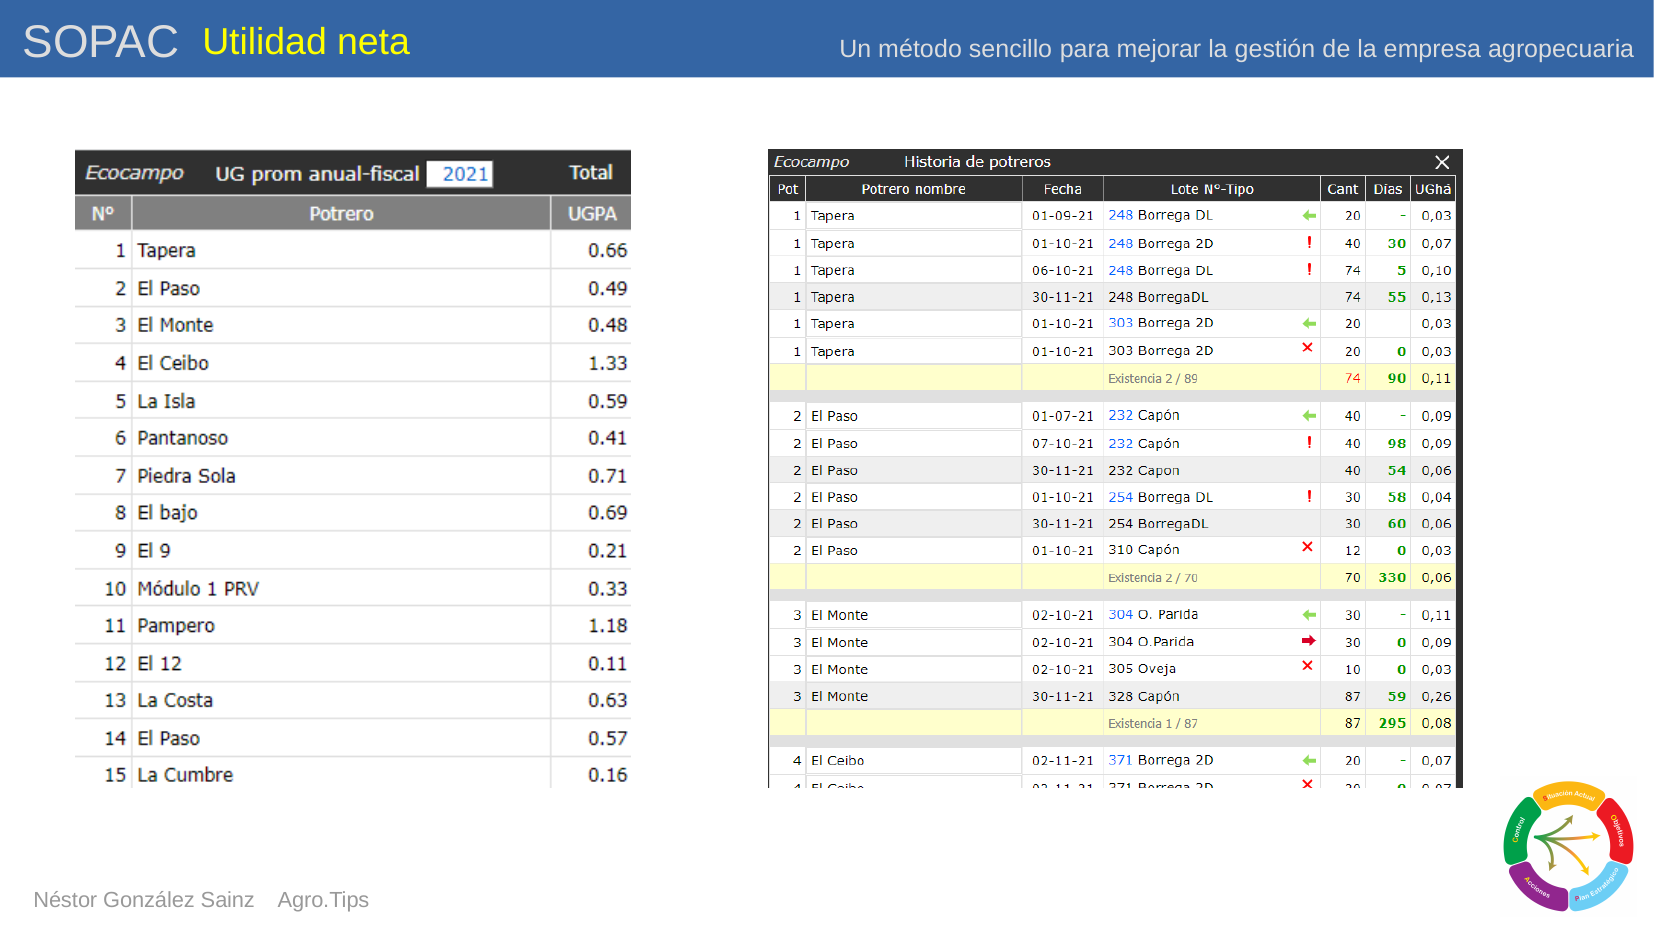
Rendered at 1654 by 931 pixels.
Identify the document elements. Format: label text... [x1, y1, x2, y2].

picture [75, 149, 631, 788]
picture [1500, 776, 1637, 917]
picture [768, 149, 1463, 788]
text_box Utilidad neta [187, 13, 451, 76]
